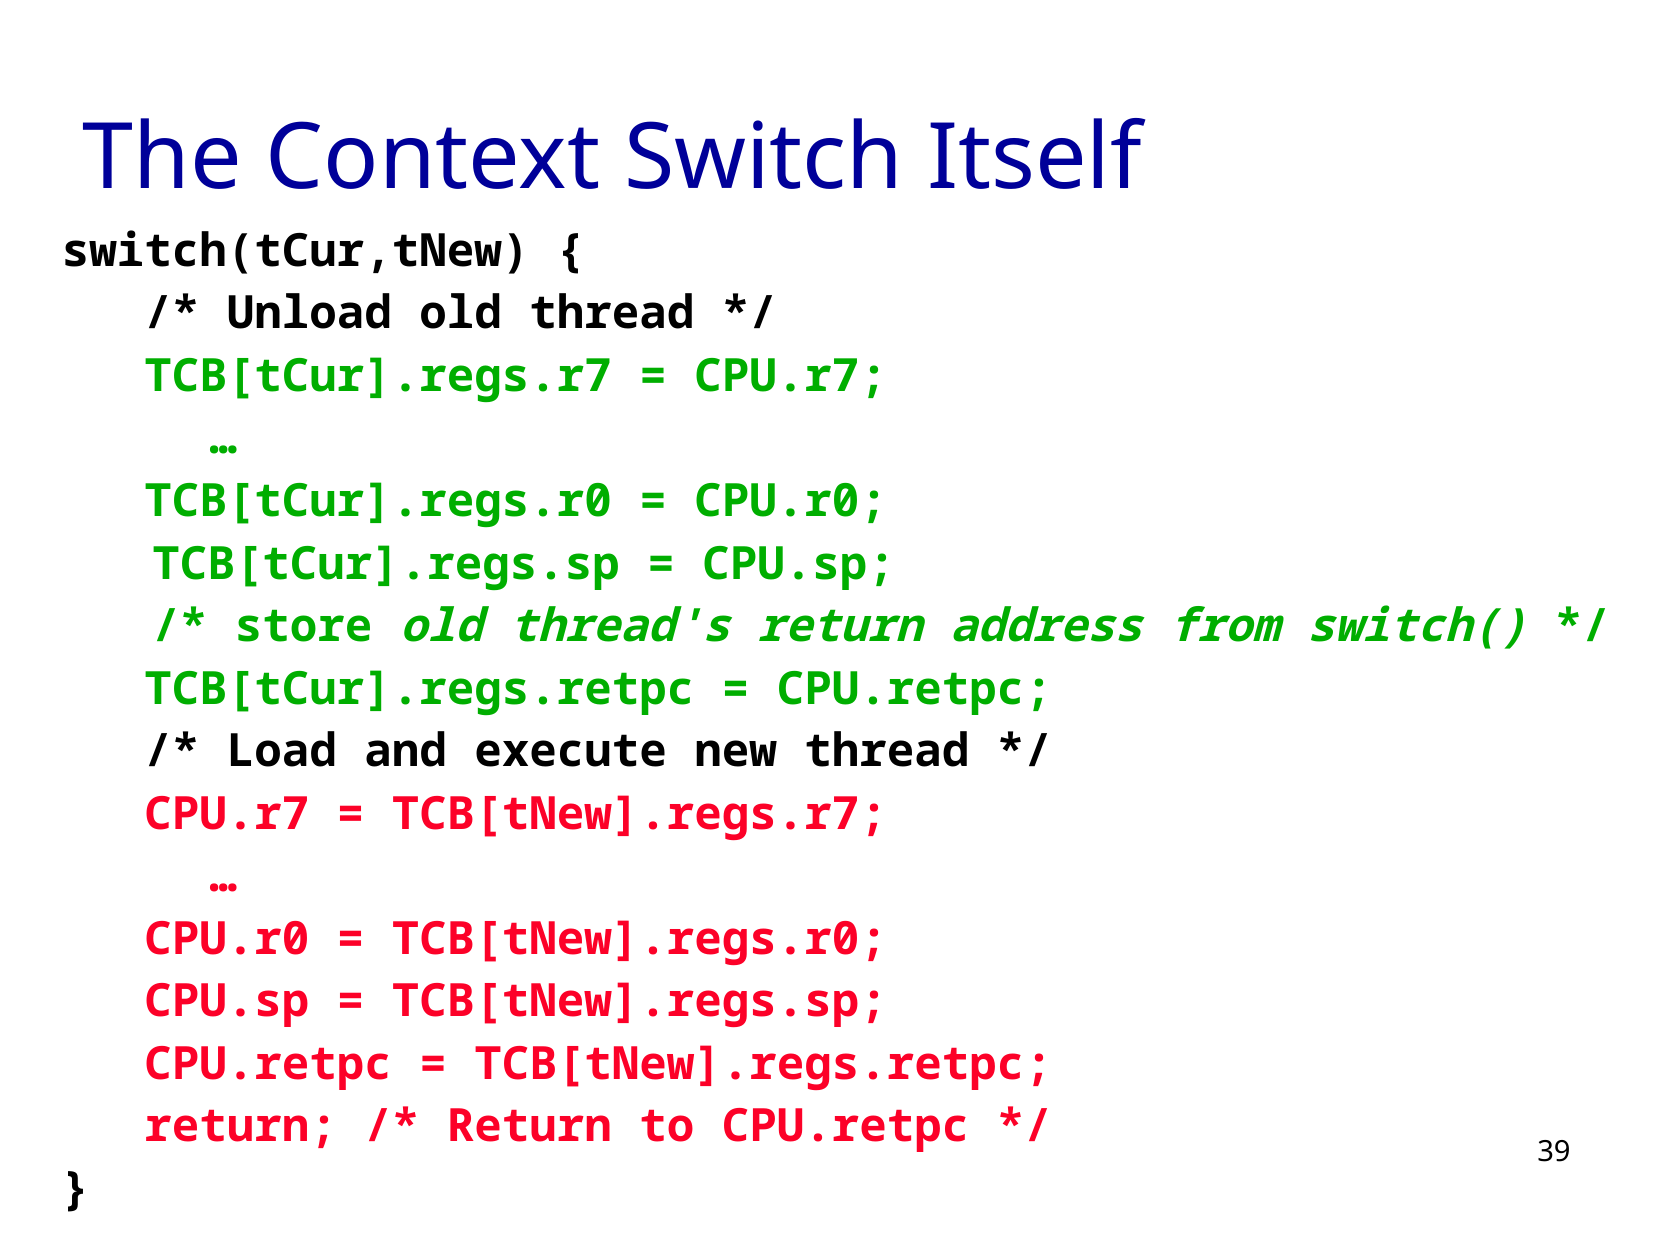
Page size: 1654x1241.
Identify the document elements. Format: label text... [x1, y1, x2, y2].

text_box switch(tCur,tNew) { /* Unload old thread */ TCB[tCur].regs.r7 = CPU.r7; … TCB[tCur].regs.r0 = CPU.r0; TCB[tCur].regs.sp = CPU.sp; /* store old thread's return address from switch() */ TCB[tCur].regs.retpc = CPU.retpc; /* Load and execute new thread */ CPU.r7 = TCB[tNew].regs.r7; … CPU.r0 = TCB[tNew].regs.r0; CPU.sp = TCB[tNew].regs.sp; CPU.retpc = TCB[tNew].regs.retpc; return; /* Return to CPU.retpc */ } [0, 210, 1654, 1241]
title The Context Switch Itself [82, 49, 1571, 210]
